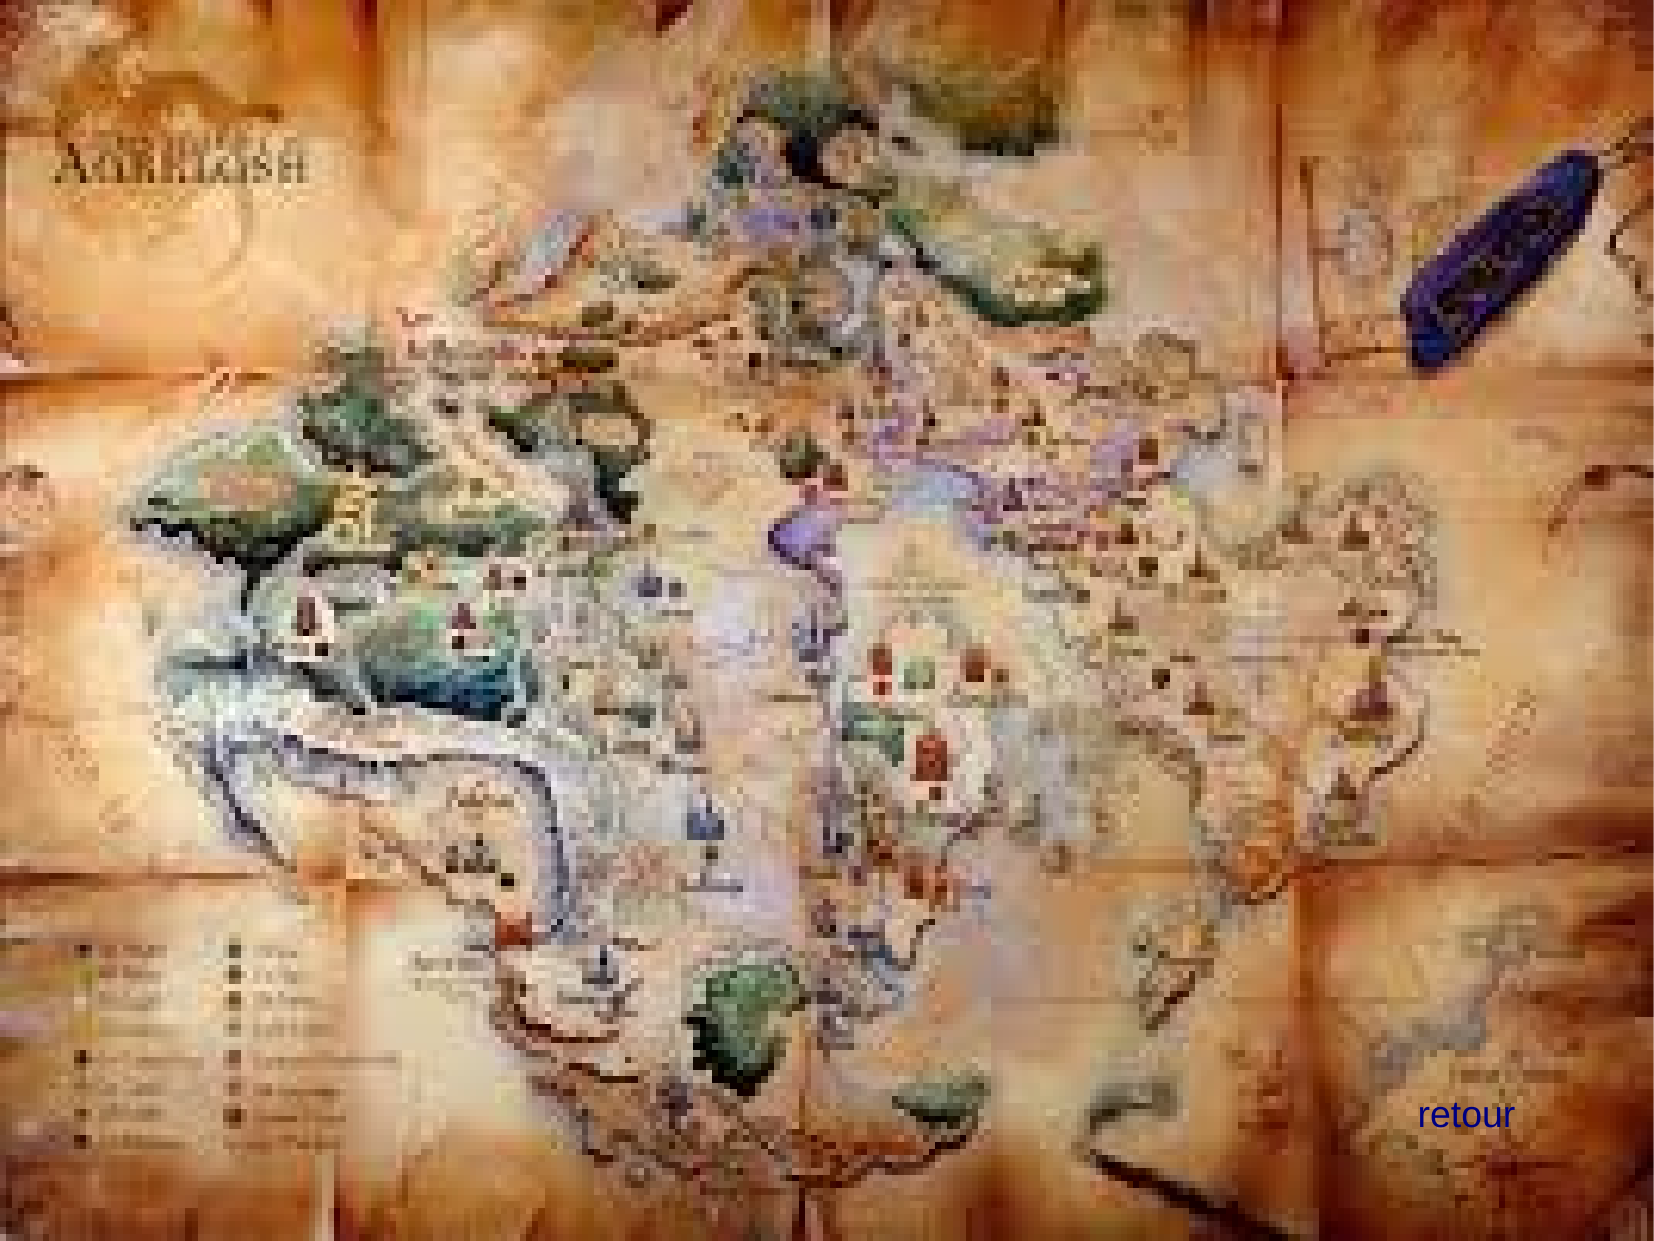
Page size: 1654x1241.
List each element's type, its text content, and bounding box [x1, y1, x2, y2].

picture [0, 0, 1654, 1241]
text_box retour [1402, 1086, 1560, 1157]
